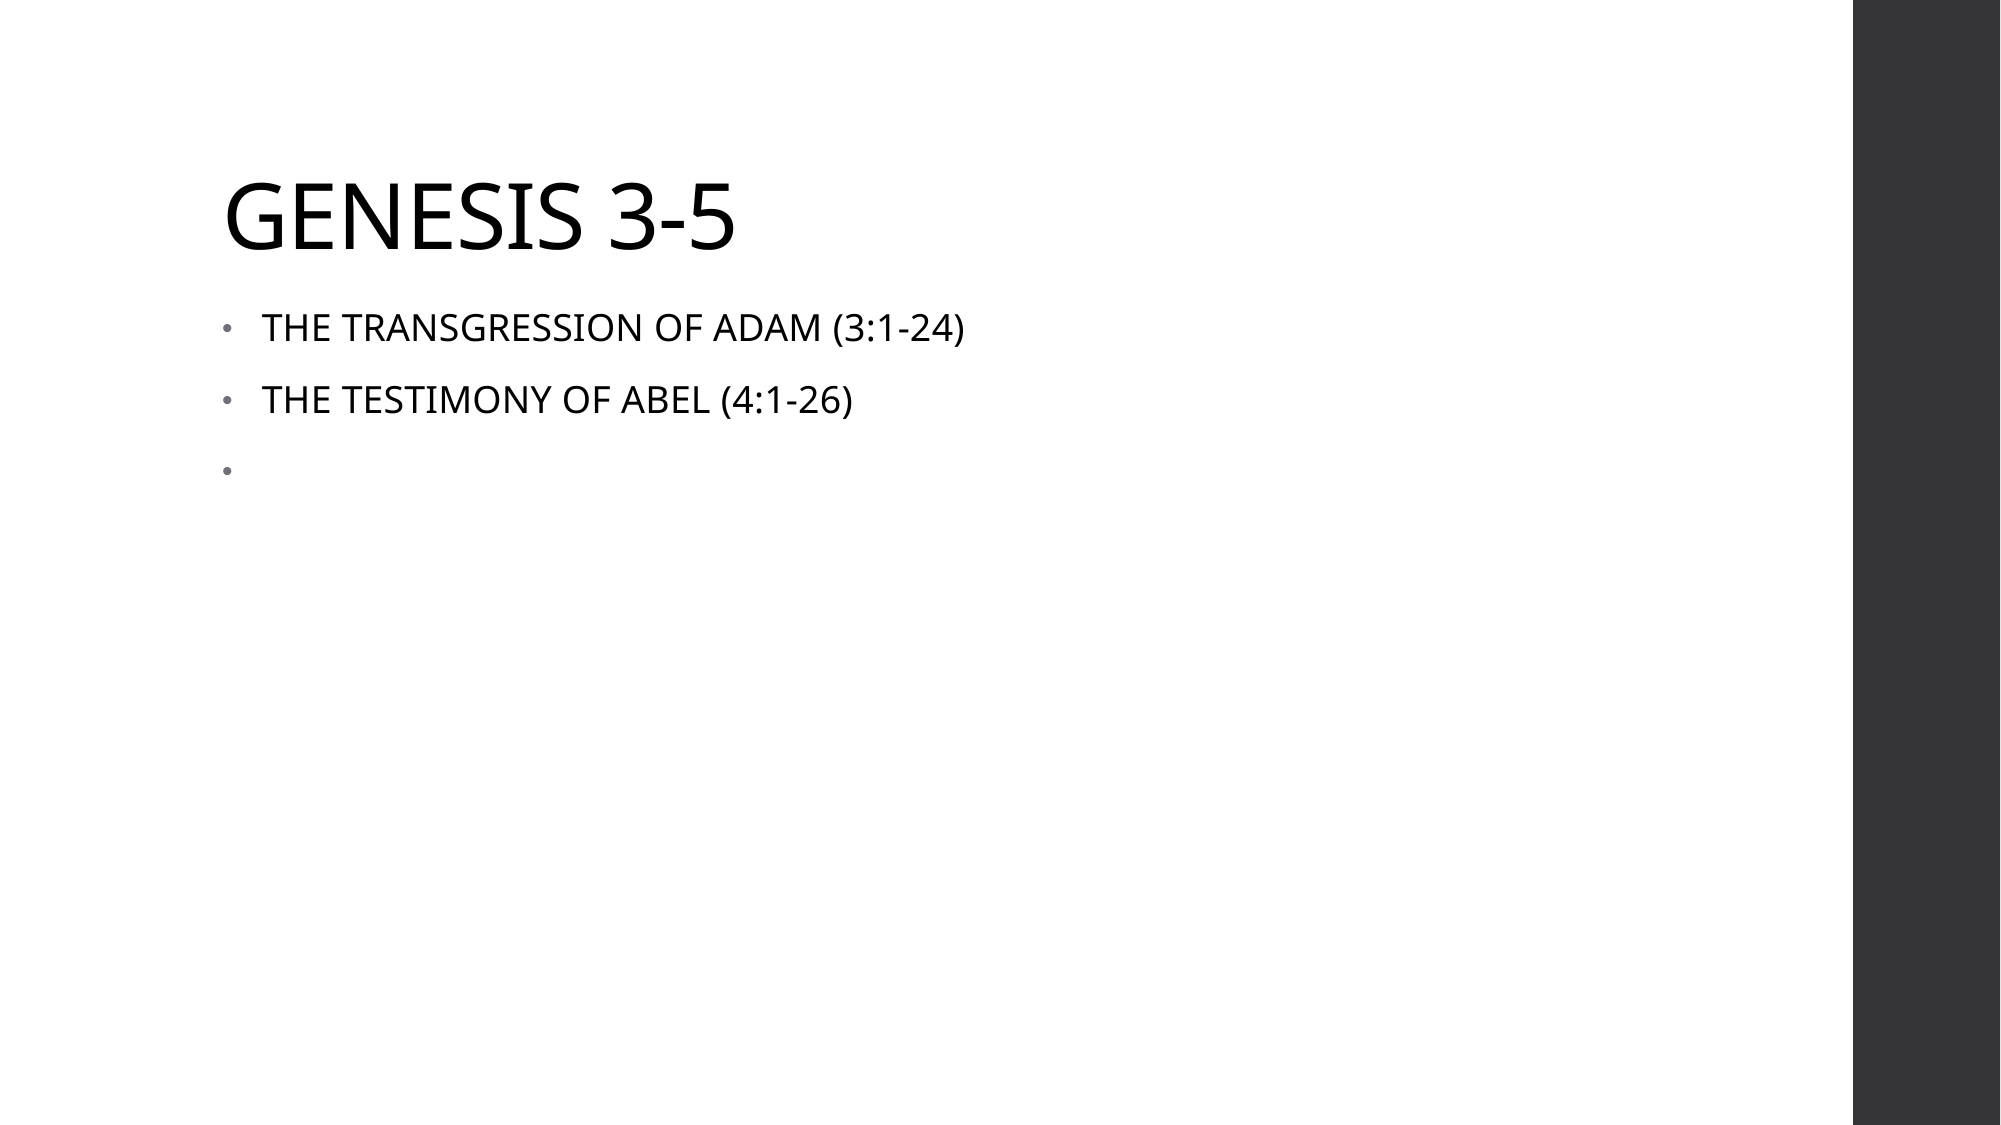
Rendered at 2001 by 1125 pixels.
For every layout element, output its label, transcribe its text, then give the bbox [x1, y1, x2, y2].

list THE TRANSGRESSION OF ADAM (3:1-24) THE TESTIMONY OF ABEL (4:1-26) [206, 299, 1617, 1014]
title GENESIS 3-5 [206, 60, 1797, 278]
